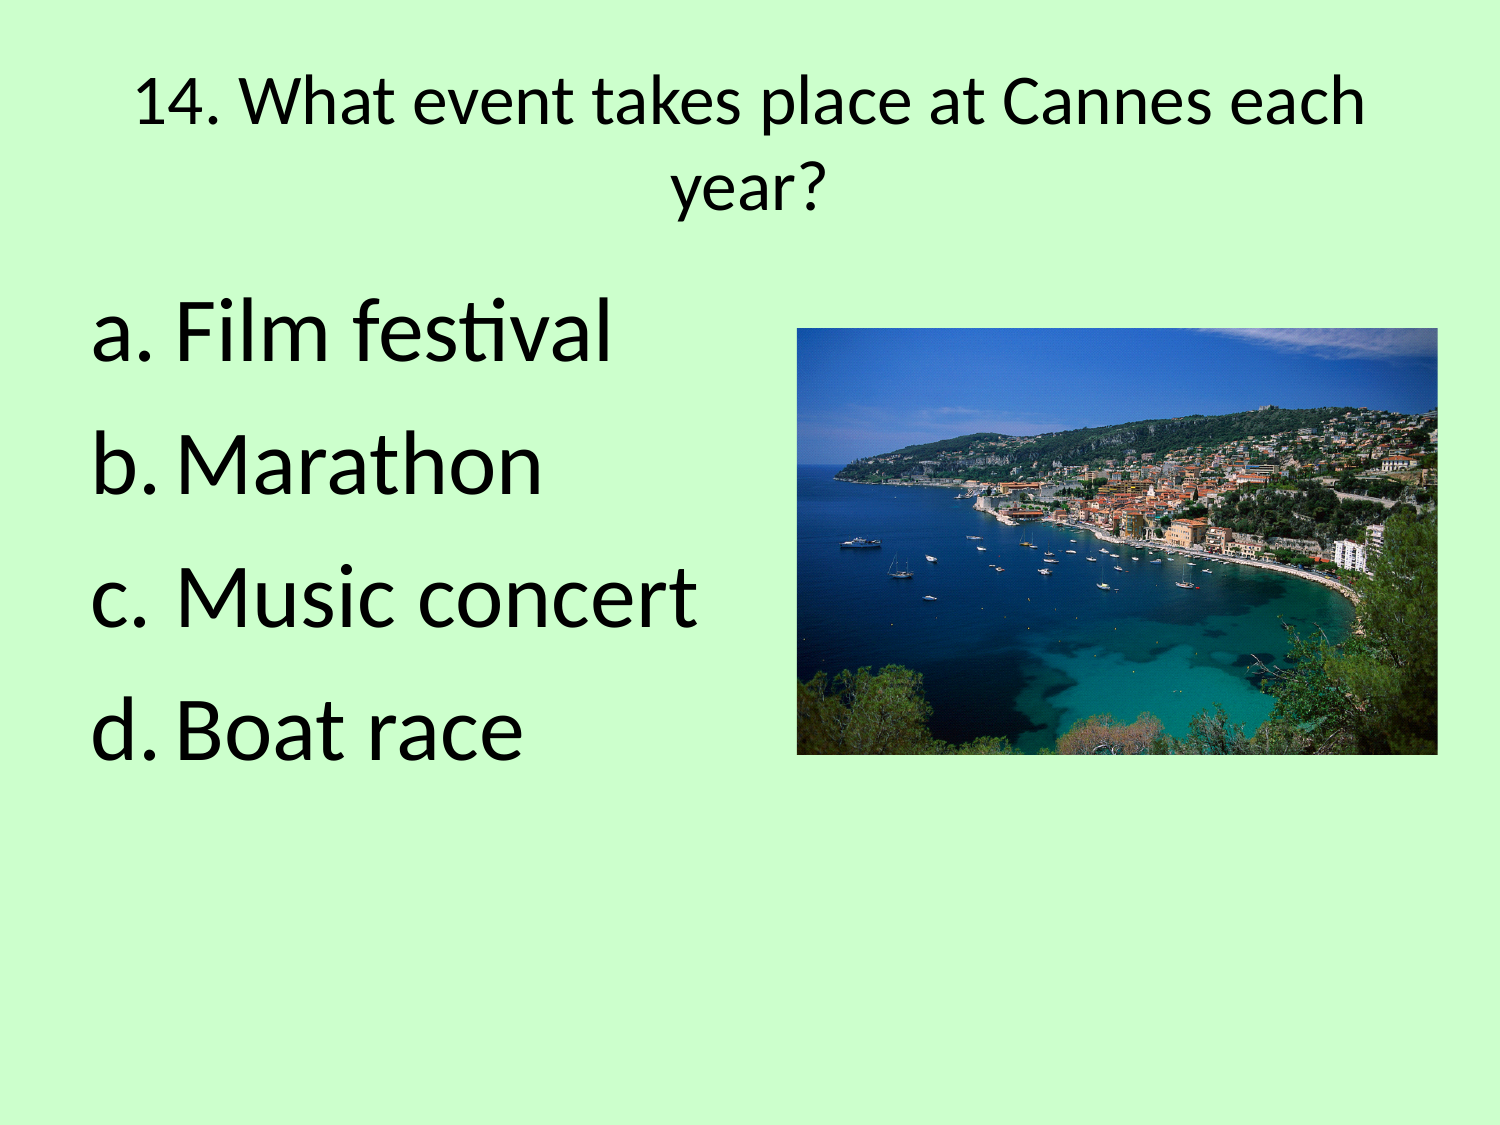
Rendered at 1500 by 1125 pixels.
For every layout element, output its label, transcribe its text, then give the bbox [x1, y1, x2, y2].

list Film festival Marathon Music concert Boat race [75, 262, 1426, 1005]
title 14. What event takes place at Cannes each year? [75, 45, 1426, 233]
picture [796, 328, 1438, 755]
